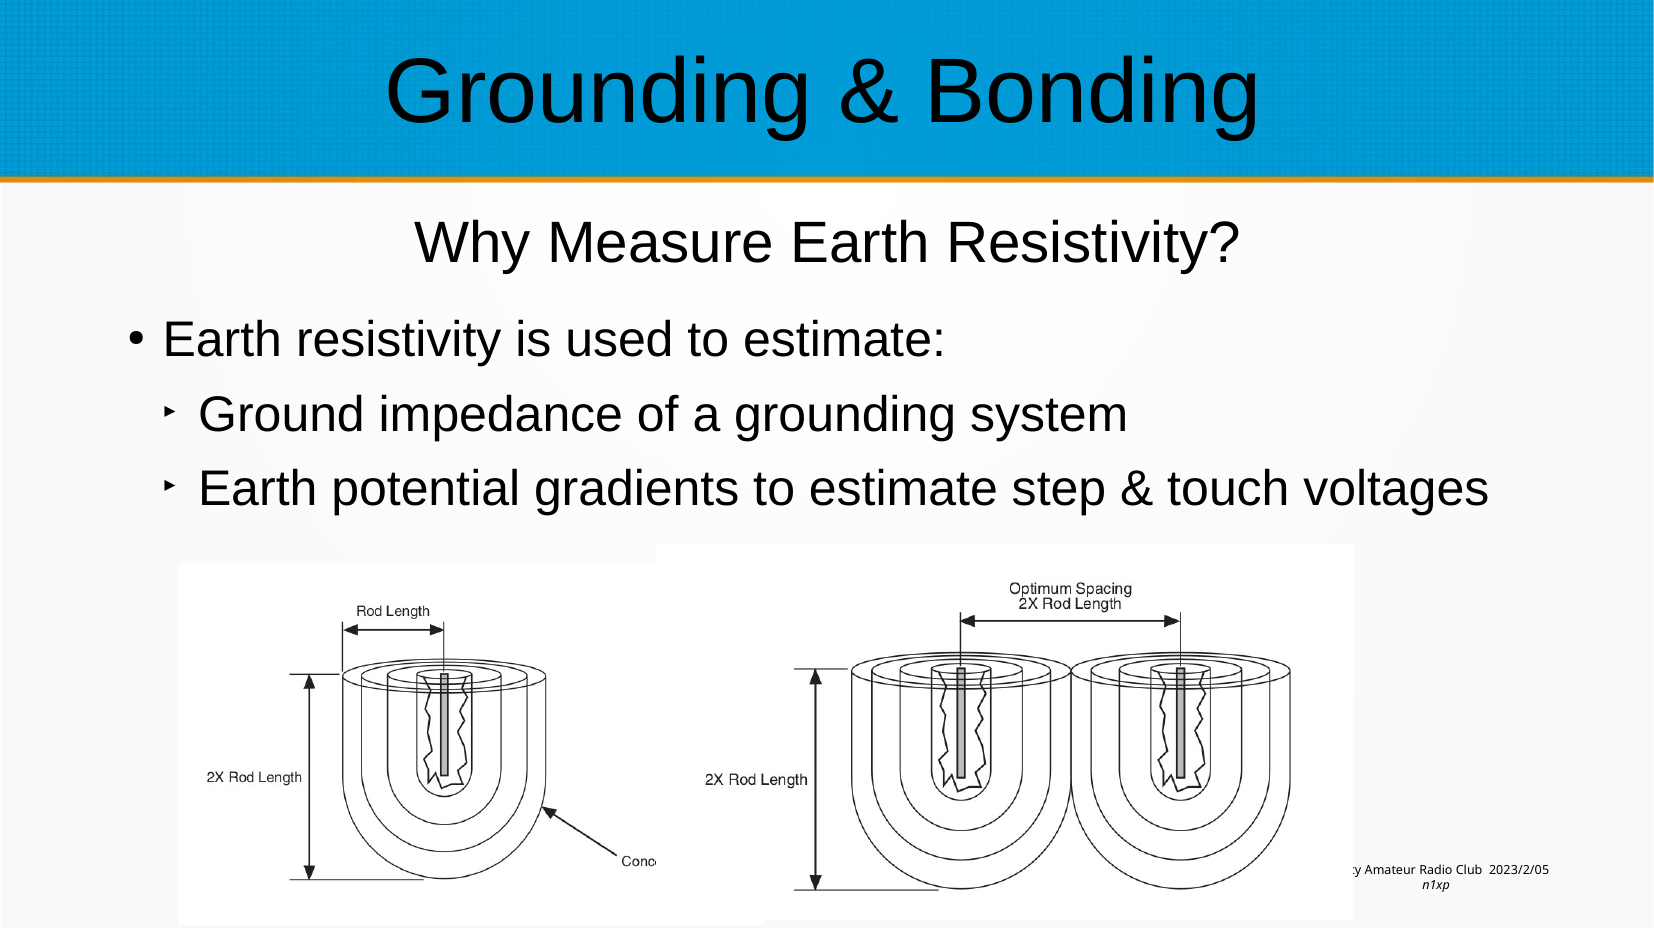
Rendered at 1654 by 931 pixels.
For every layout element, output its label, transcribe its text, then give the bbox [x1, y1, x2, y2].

text_box Grounding & Bonding [201, 31, 1446, 150]
text_box Earth resistivity is used to estimate: Ground impedance of a grounding system Earth potential gradients to estimate step & touch voltages [112, 304, 1517, 542]
picture [0, 175, 1654, 931]
text_box York County Amateur Radio Club 2023/2/05 n1xp [1353, 856, 1588, 897]
text_box Why Measure Earth Resistivity? [156, 202, 1501, 282]
